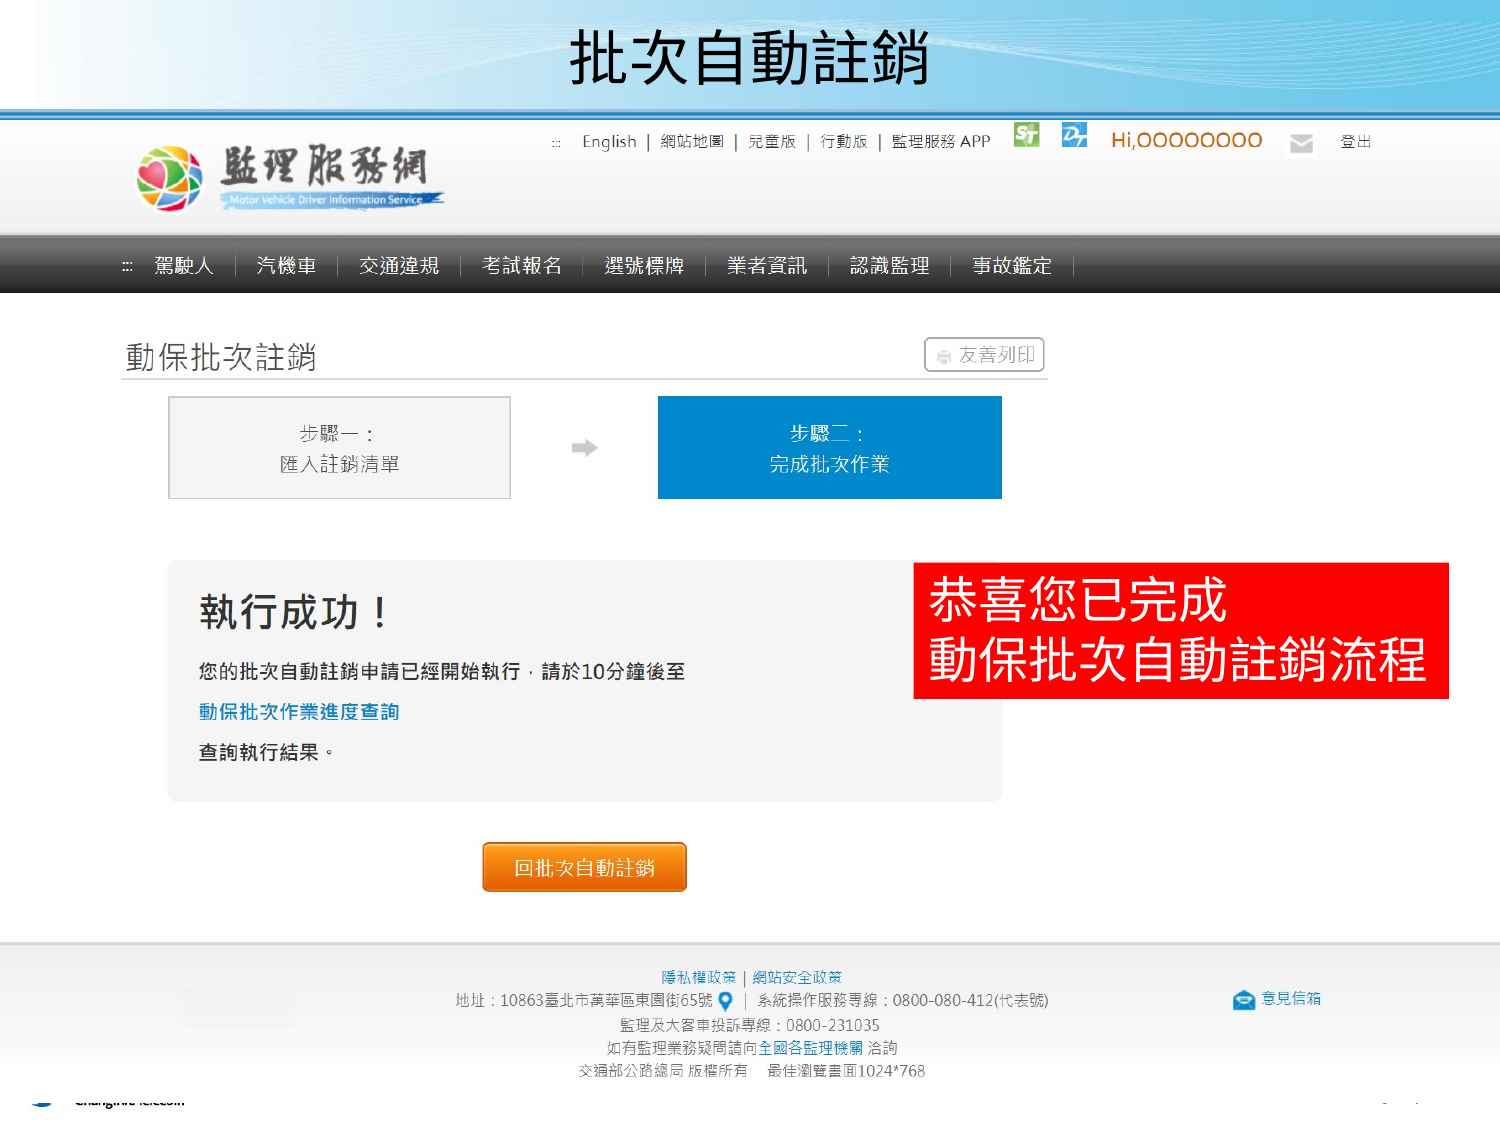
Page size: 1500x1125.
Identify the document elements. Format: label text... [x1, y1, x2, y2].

picture [0, 0, 1500, 120]
text_box [0, 120, 1500, 1102]
text_box 恭喜您已完成 動保批次自動註銷流程 [913, 562, 1449, 699]
title 批次自動註銷 [566, 17, 934, 95]
picture [13, 1102, 185, 1112]
